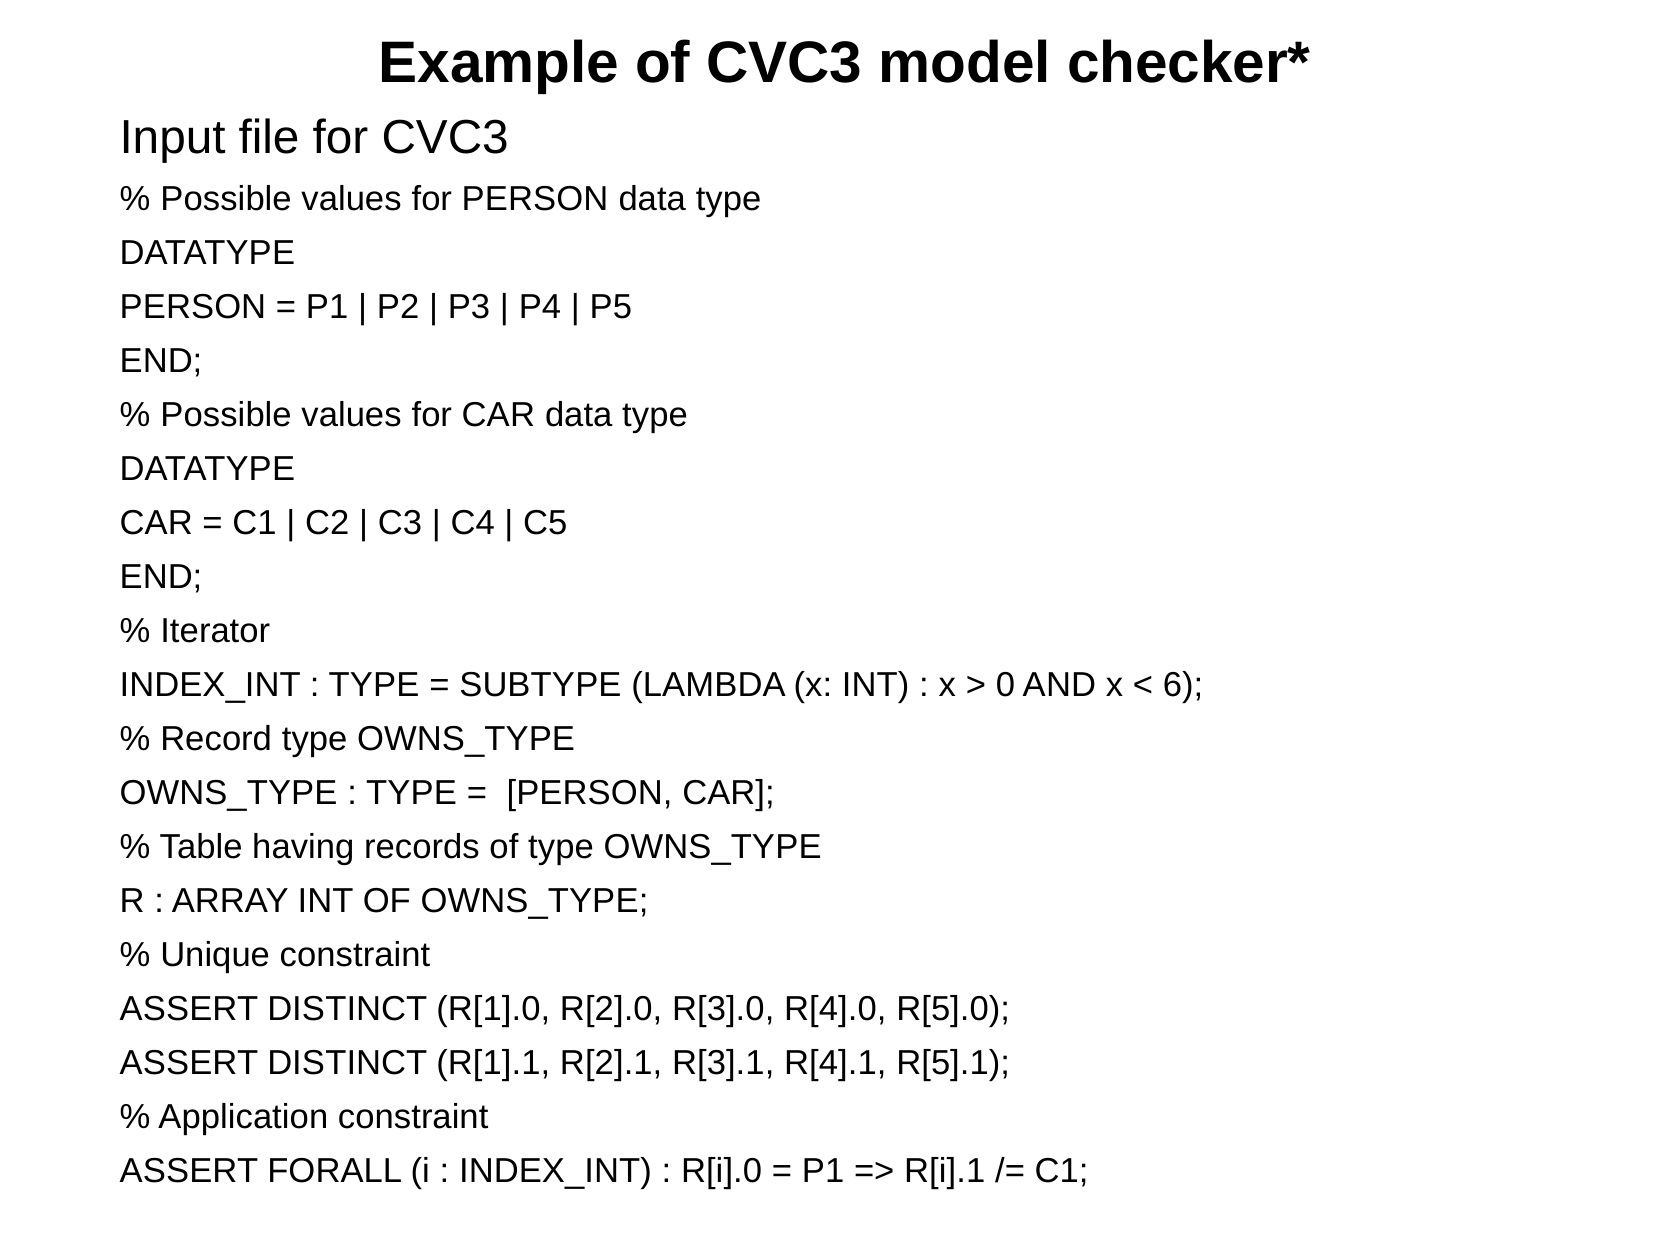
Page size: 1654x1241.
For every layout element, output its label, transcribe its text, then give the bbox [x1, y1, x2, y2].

list Example of CVC3 model checker* Input file for CVC3 % Possible values for PERSON data type DATATYPE PERSON = P1 | P2 | P3 | P4 | P5 END; % Possible values for CAR data type DATATYPE CAR = C1 | C2 | C3 | C4 | C5 END; % Iterator INDEX_INT : TYPE = SUBTYPE (LAMBDA (x: INT) : x > 0 AND x < 6); % Record type OWNS_TYPE OWNS_TYPE : TYPE = [PERSON, CAR]; % Table having records of type OWNS_TYPE R : ARRAY INT OF OWNS_TYPE; % Unique constraint ASSERT DISTINCT (R[1].0, R[2].0, R[3].0, R[4].0, R[5].0); ASSERT DISTINCT (R[1].1, R[2].1, R[3].1, R[4].1, R[5].1); % Application constraint ASSERT FORALL (i : INDEX_INT) : R[i].0 = P1 => R[i].1 /= C1; [82, 29, 1571, 1211]
